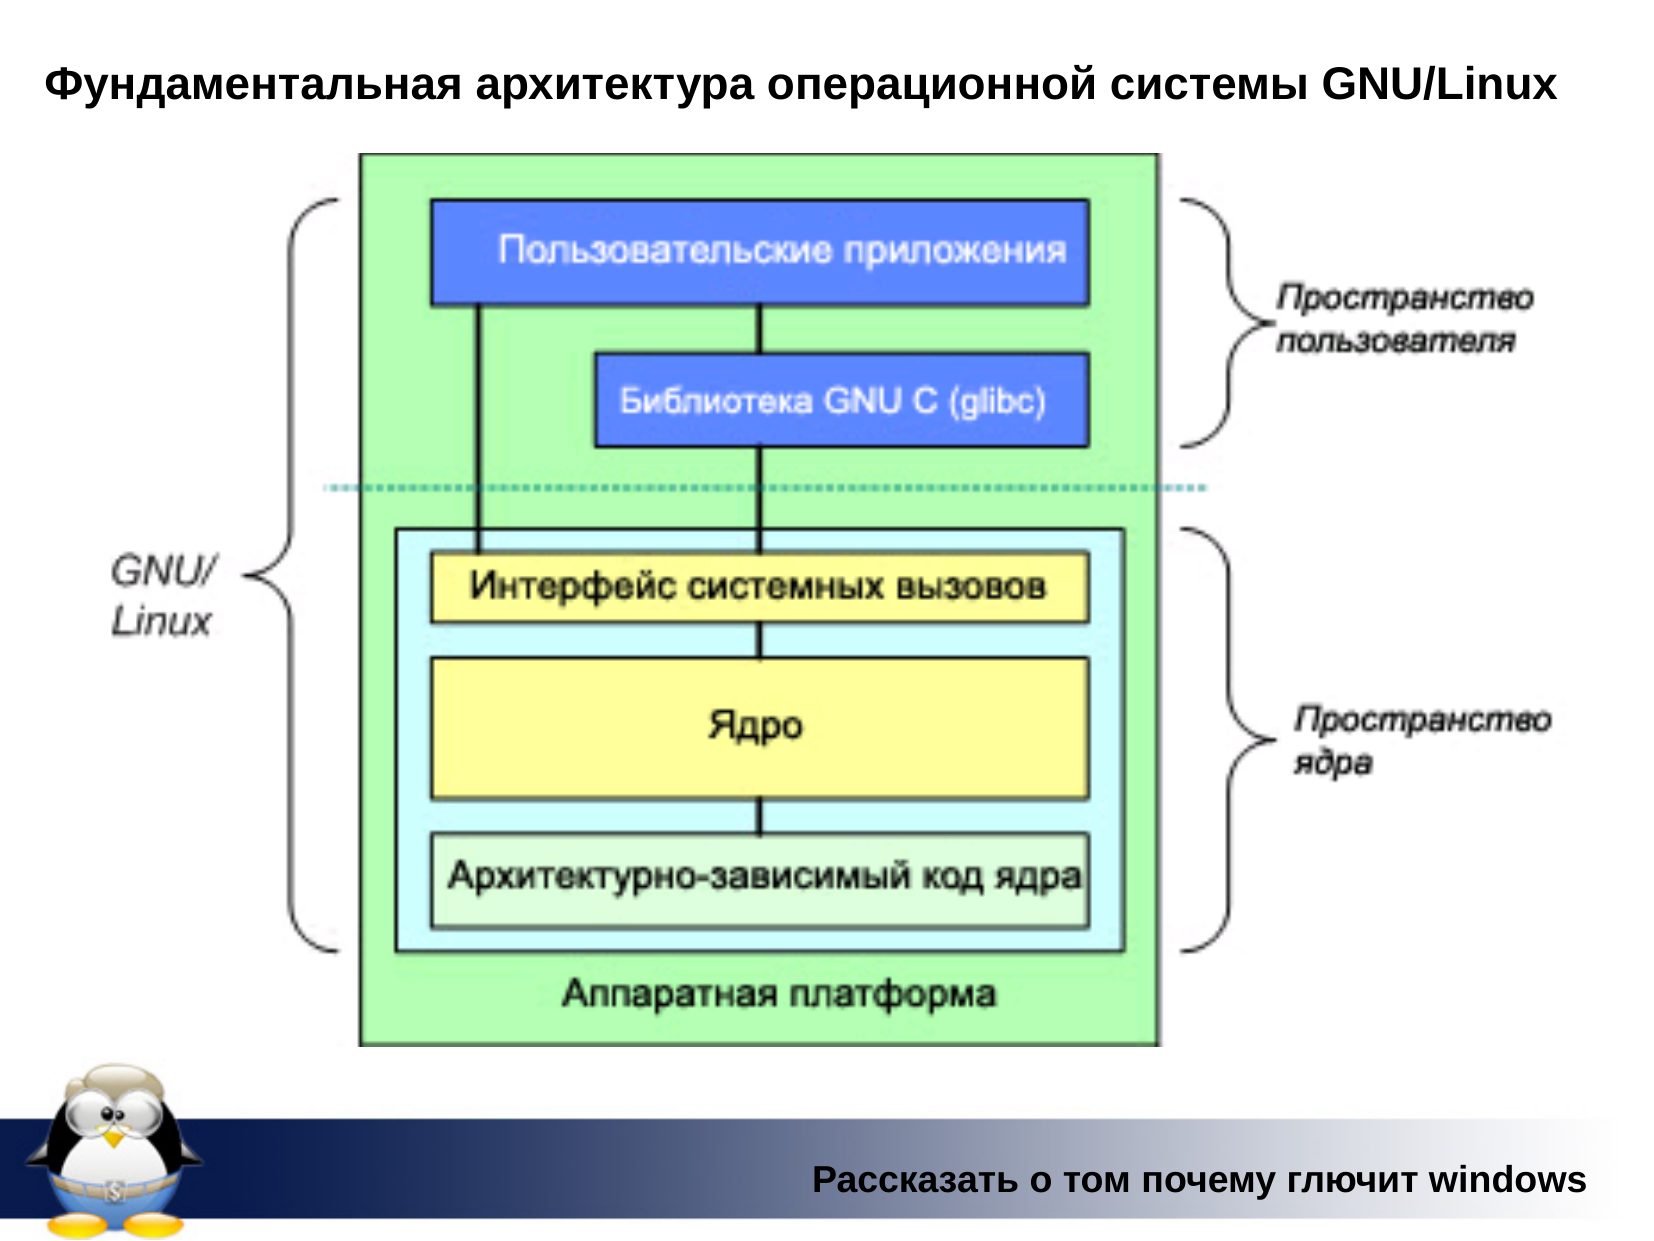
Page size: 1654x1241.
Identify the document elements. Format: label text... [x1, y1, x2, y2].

picture [0, 1057, 1654, 1241]
picture [110, 153, 1574, 1047]
text_box Фундаментальная архитектура операционной системы GNU/Linux [29, 51, 1571, 119]
text_box Рассказать о том почему глючит windows [797, 1151, 1603, 1210]
